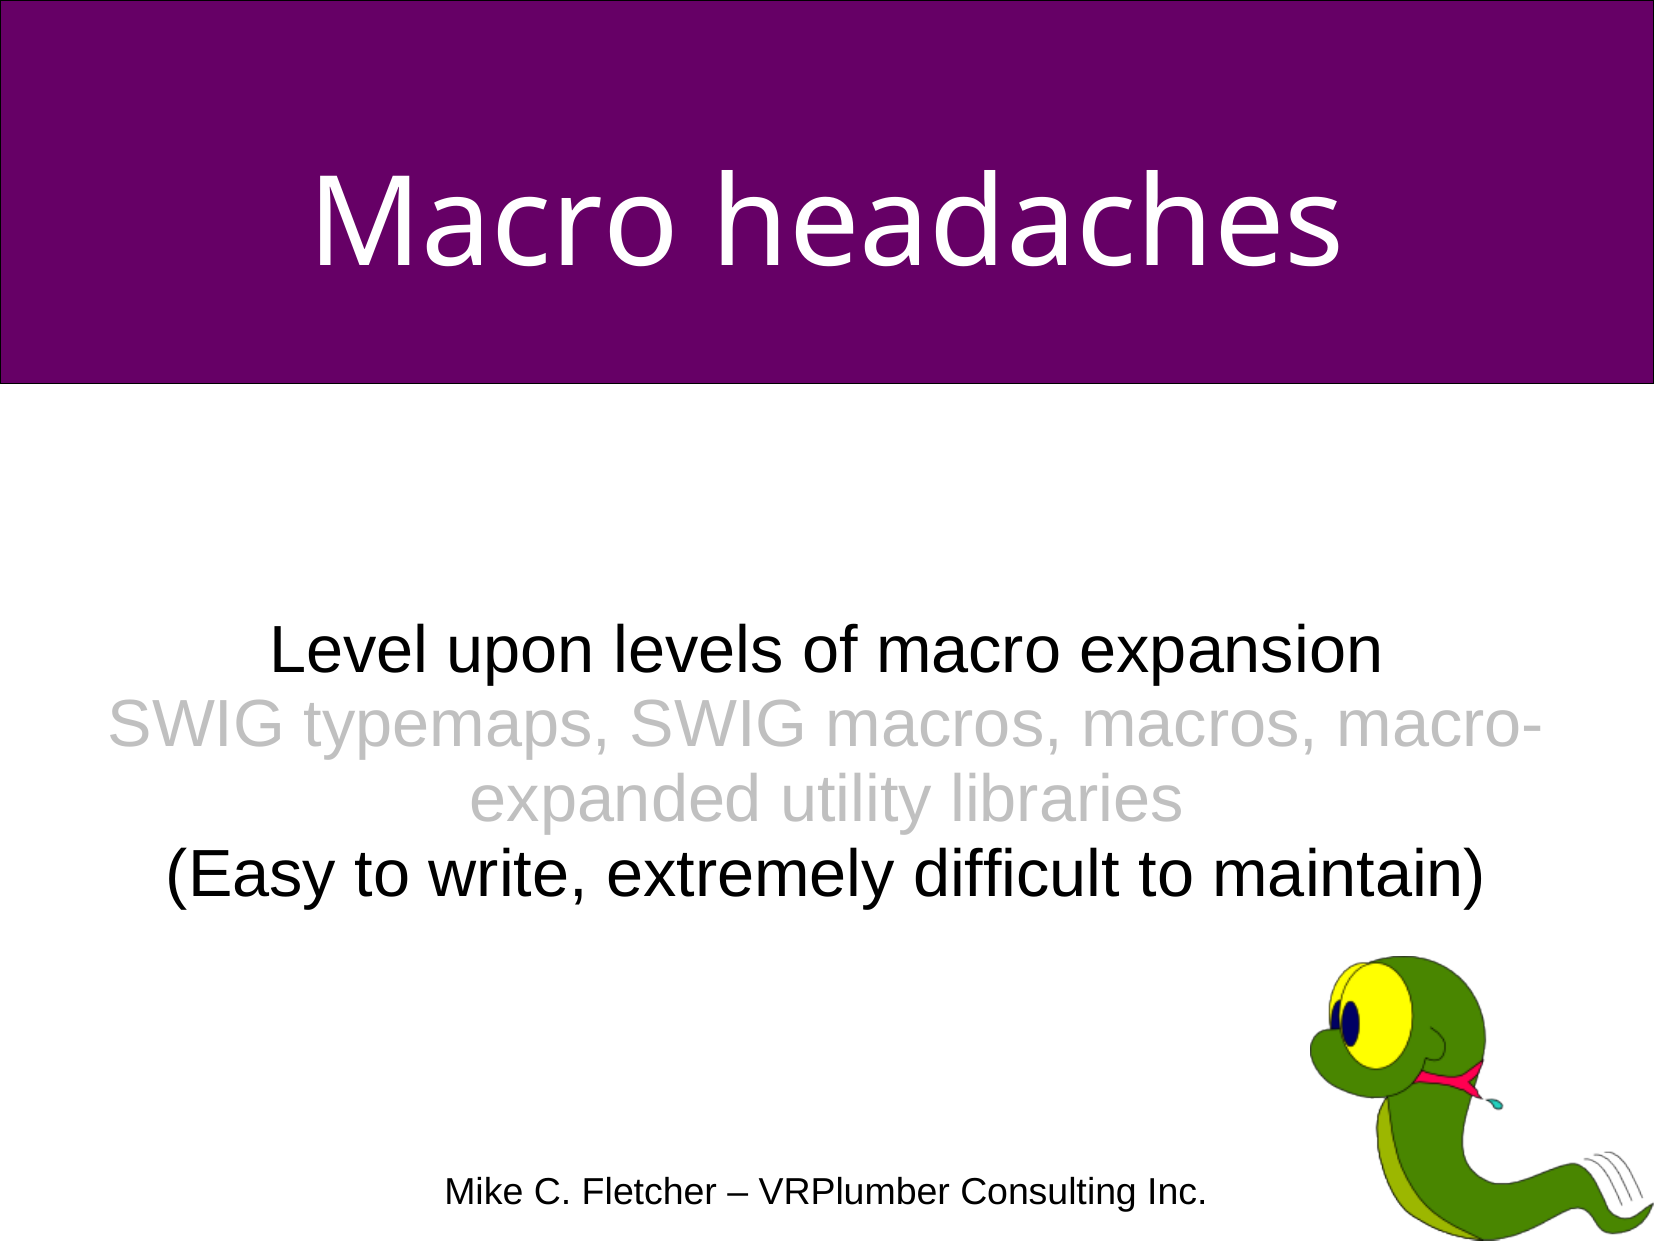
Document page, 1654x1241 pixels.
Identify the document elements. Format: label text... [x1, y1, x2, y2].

picture [1310, 956, 1654, 1241]
title Macro headaches [82, 56, 1571, 377]
subtitle Level upon levels of macro expansion SWIG typemaps, SWIG macros, macros, macro-expanded utility libraries (Easy to write, extremely difficult to maintain) [82, 420, 1571, 1102]
